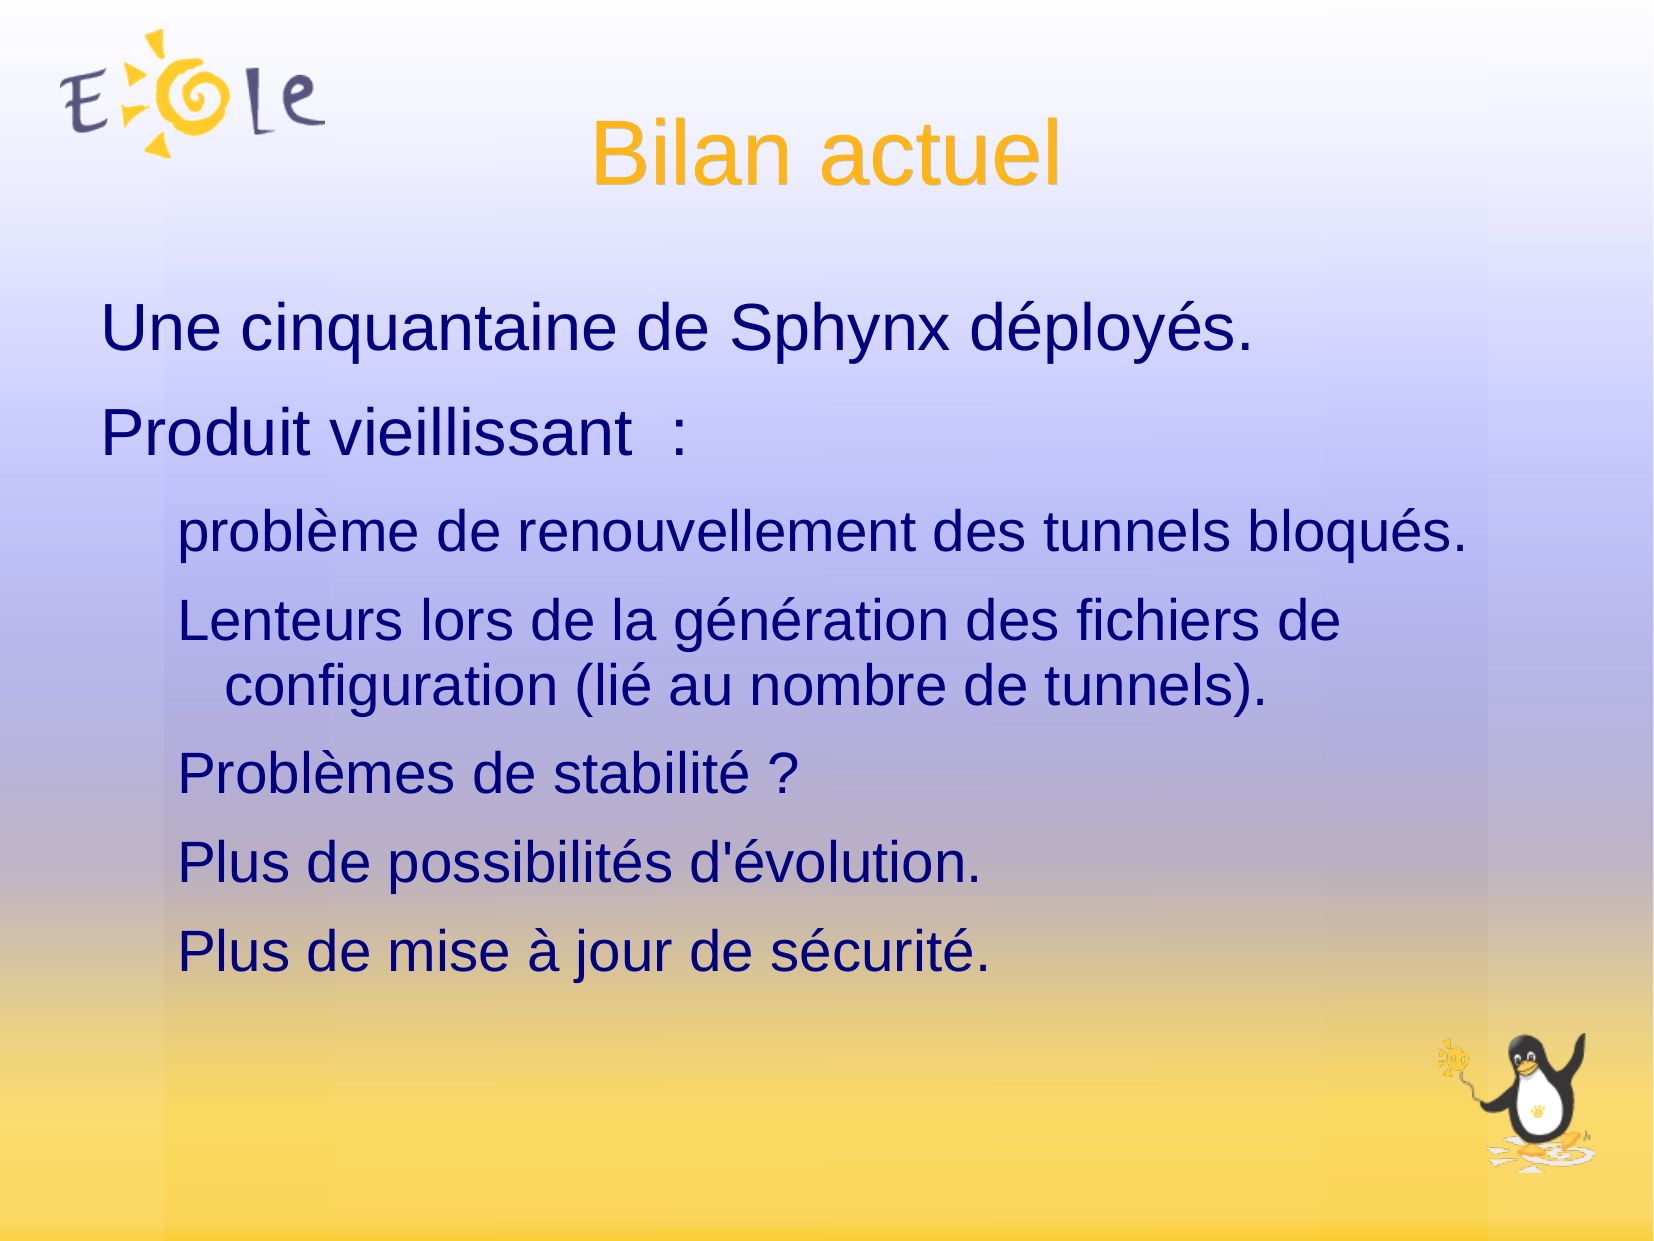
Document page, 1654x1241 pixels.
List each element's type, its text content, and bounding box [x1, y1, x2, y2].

picture [0, 0, 1654, 1241]
title Bilan actuel [82, 49, 1571, 257]
list Une cinquantaine de Sphynx déployés. Produit vieillissant : problème de renouvellement des tunnels bloqués. Lenteurs lors de la génération des fichiers de configuration (lié au nombre de tunnels). Problèmes de stabilité ? Plus de possibilités d'évolution. Plus de mise à jour de sécurité. [82, 290, 1571, 1109]
